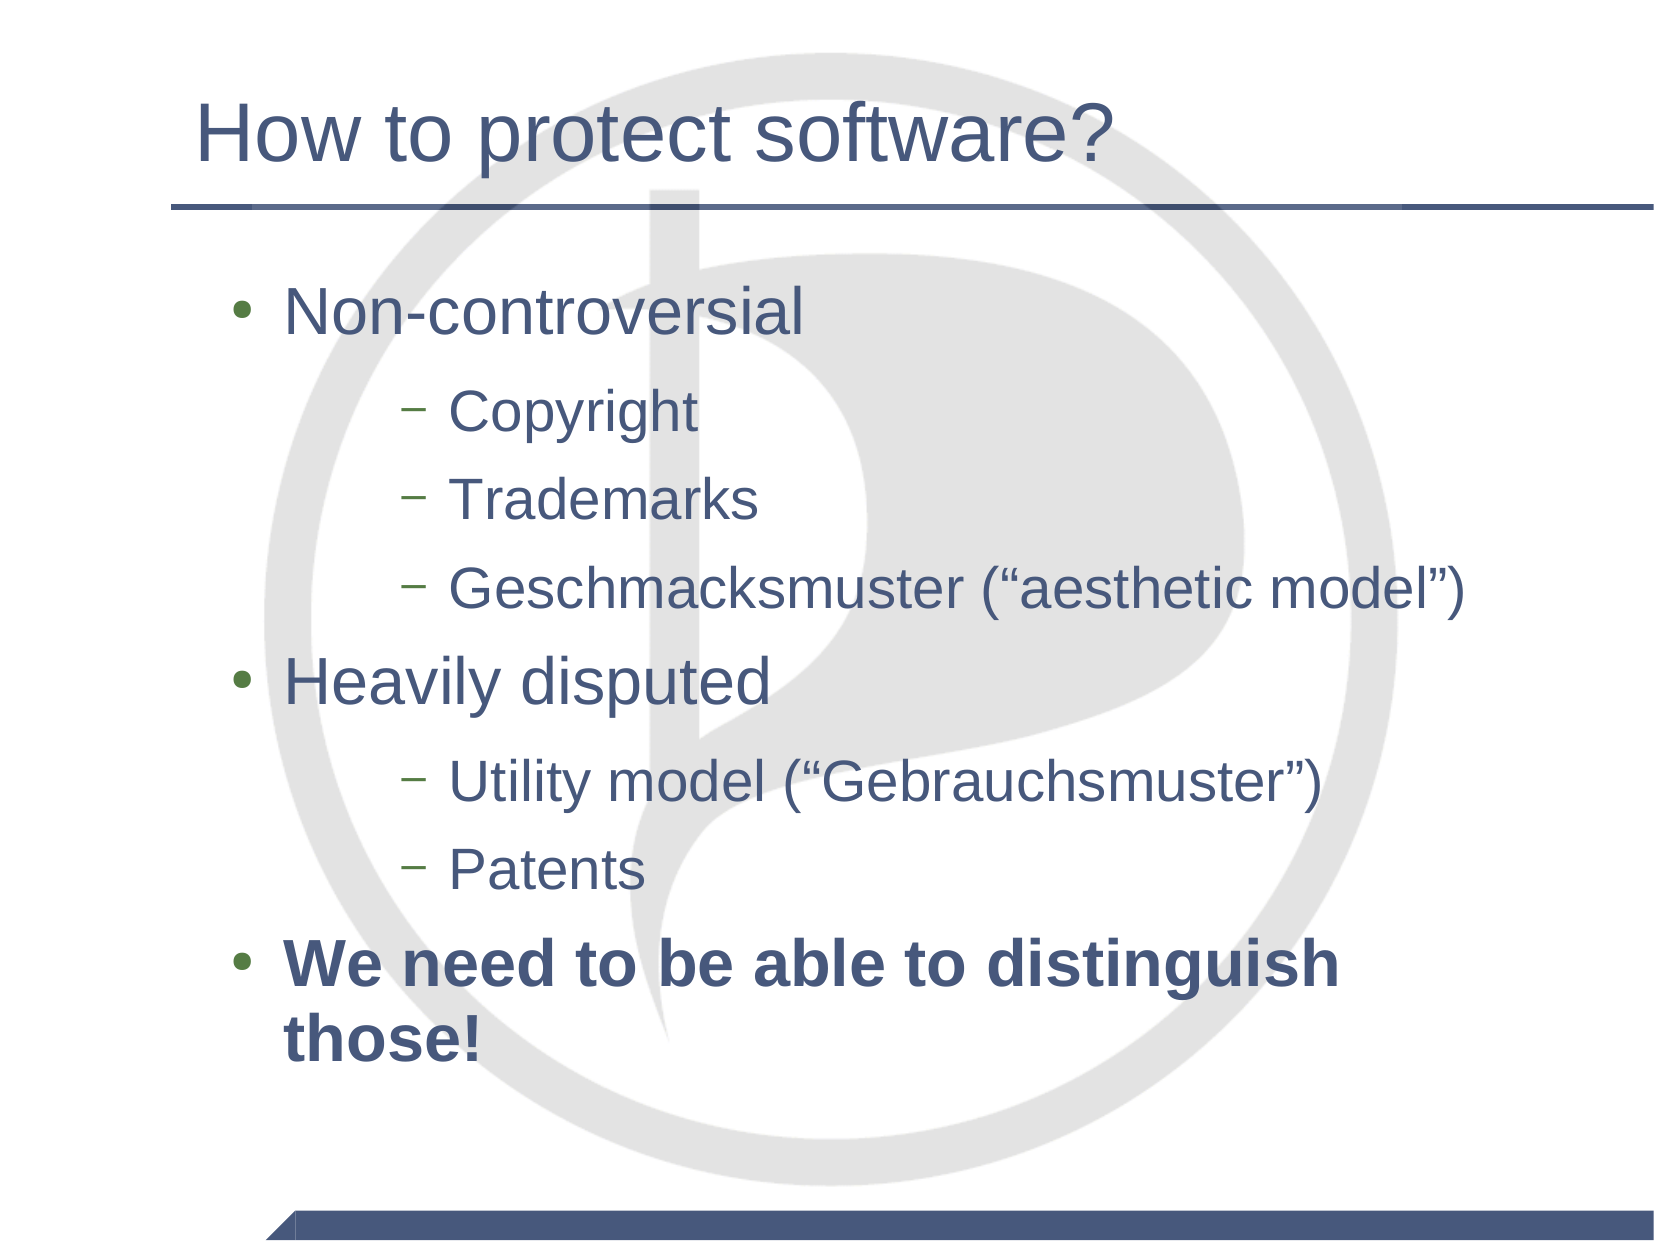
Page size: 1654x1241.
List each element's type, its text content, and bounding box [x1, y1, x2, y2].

title How to protect software? [194, 29, 1530, 237]
list Non-controversial Copyright Trademarks Geschmacksmuster (“aesthetic model”) Heavily disputed Utility model (“Gebrauchsmuster”) Patents We need to be able to distinguish those! [212, 274, 1530, 1093]
